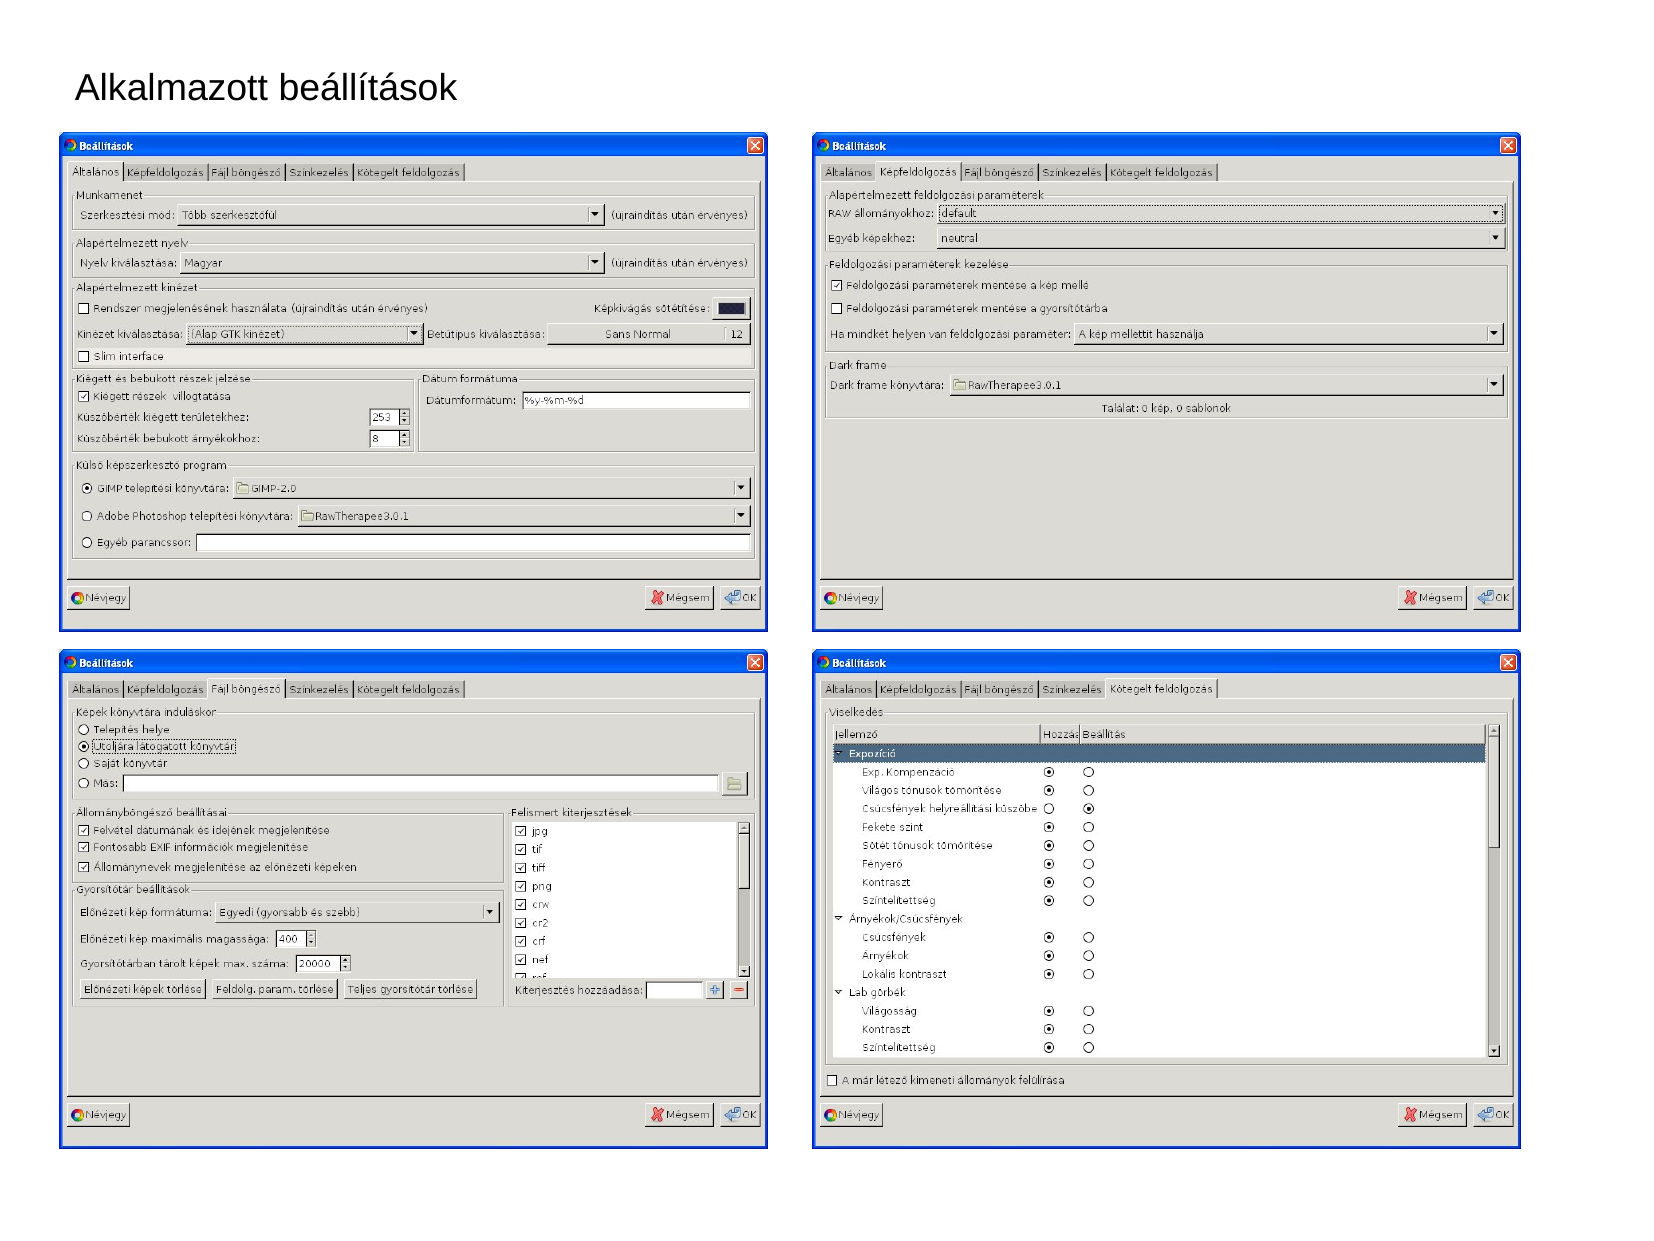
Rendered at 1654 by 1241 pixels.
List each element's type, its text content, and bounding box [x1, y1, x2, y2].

picture [59, 649, 768, 1149]
picture [59, 132, 768, 632]
text_box Alkalmazott beállítások [60, 59, 473, 116]
picture [812, 649, 1521, 1149]
picture [812, 132, 1521, 632]
